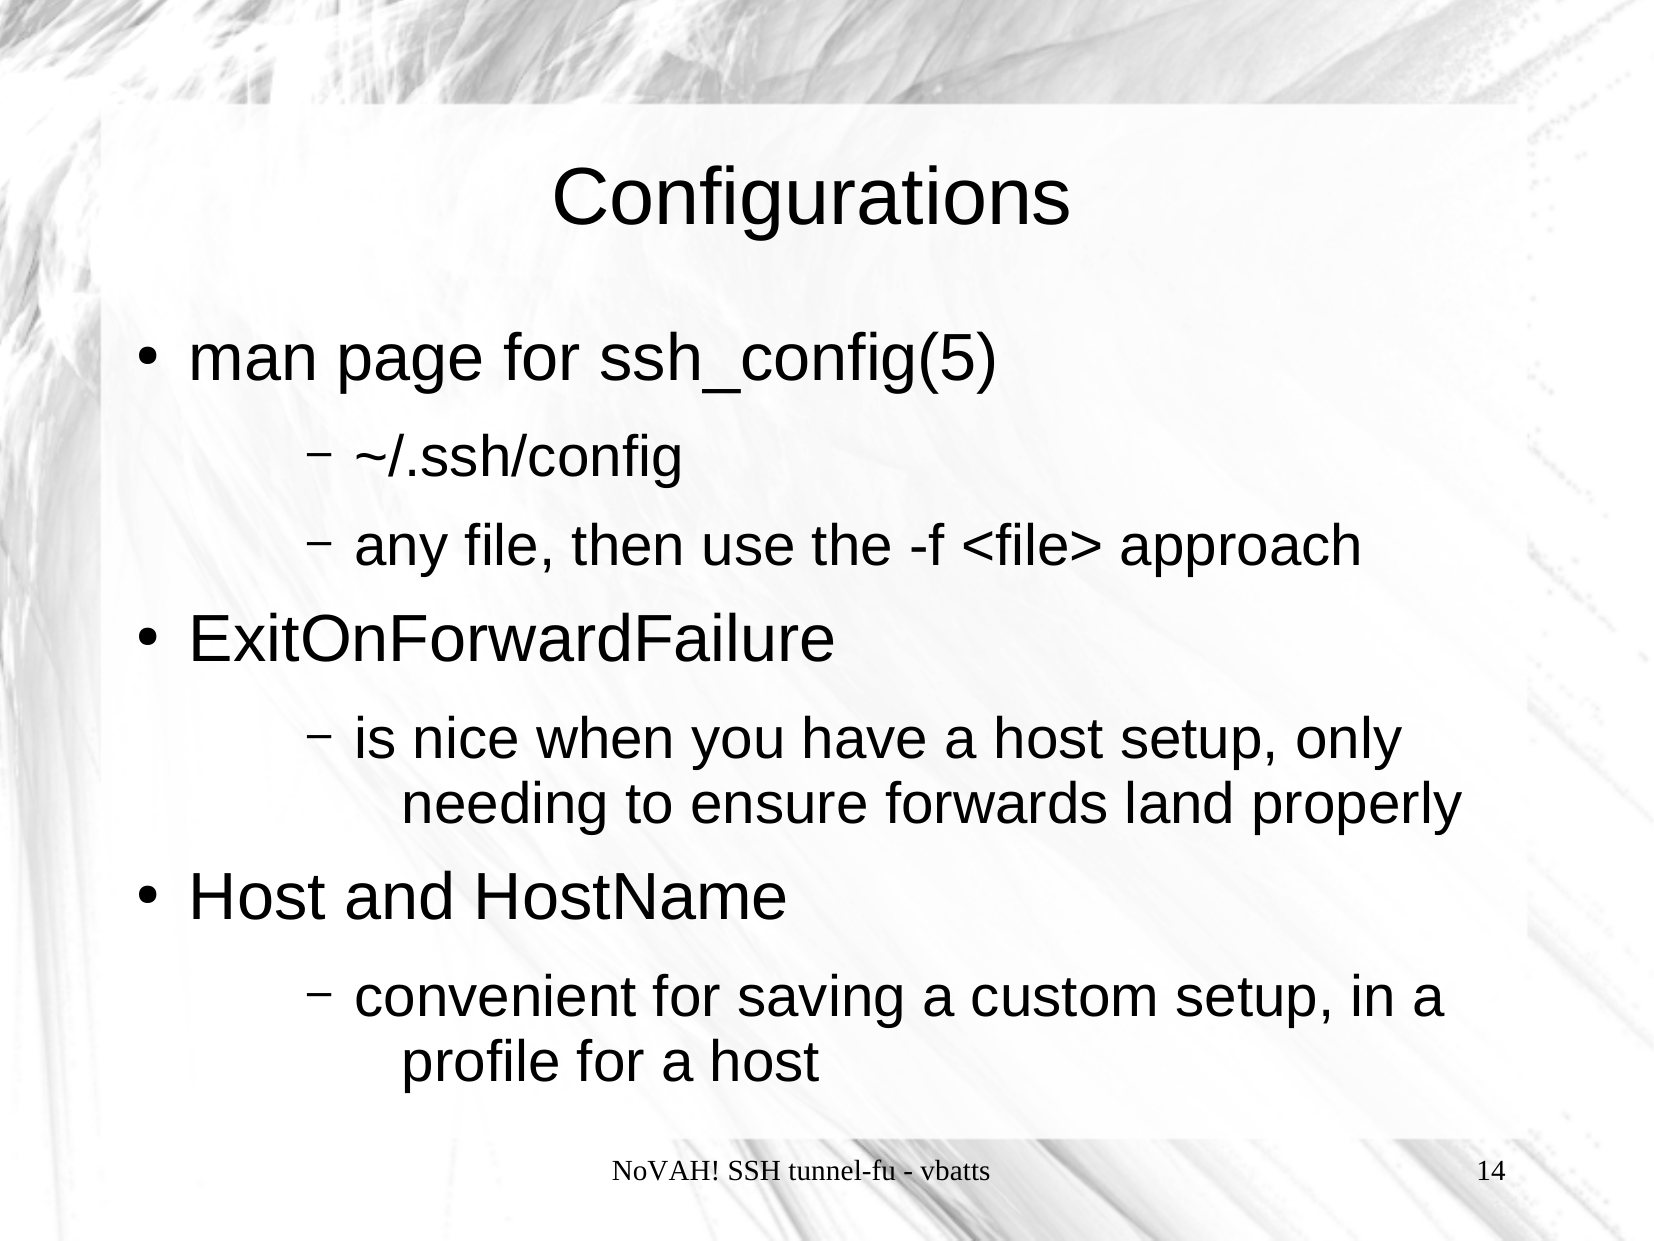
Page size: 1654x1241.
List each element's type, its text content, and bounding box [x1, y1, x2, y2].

title Configurations [118, 112, 1506, 281]
list man page for ssh_config(5) ~/.ssh/config any file, then use the -f <file> approach ExitOnForwardFailure is nice when you have a host setup, only needing to ensure forwards land properly Host and HostName convenient for saving a custom setup, in a profile for a host [118, 319, 1571, 1139]
picture [0, 0, 1654, 1241]
